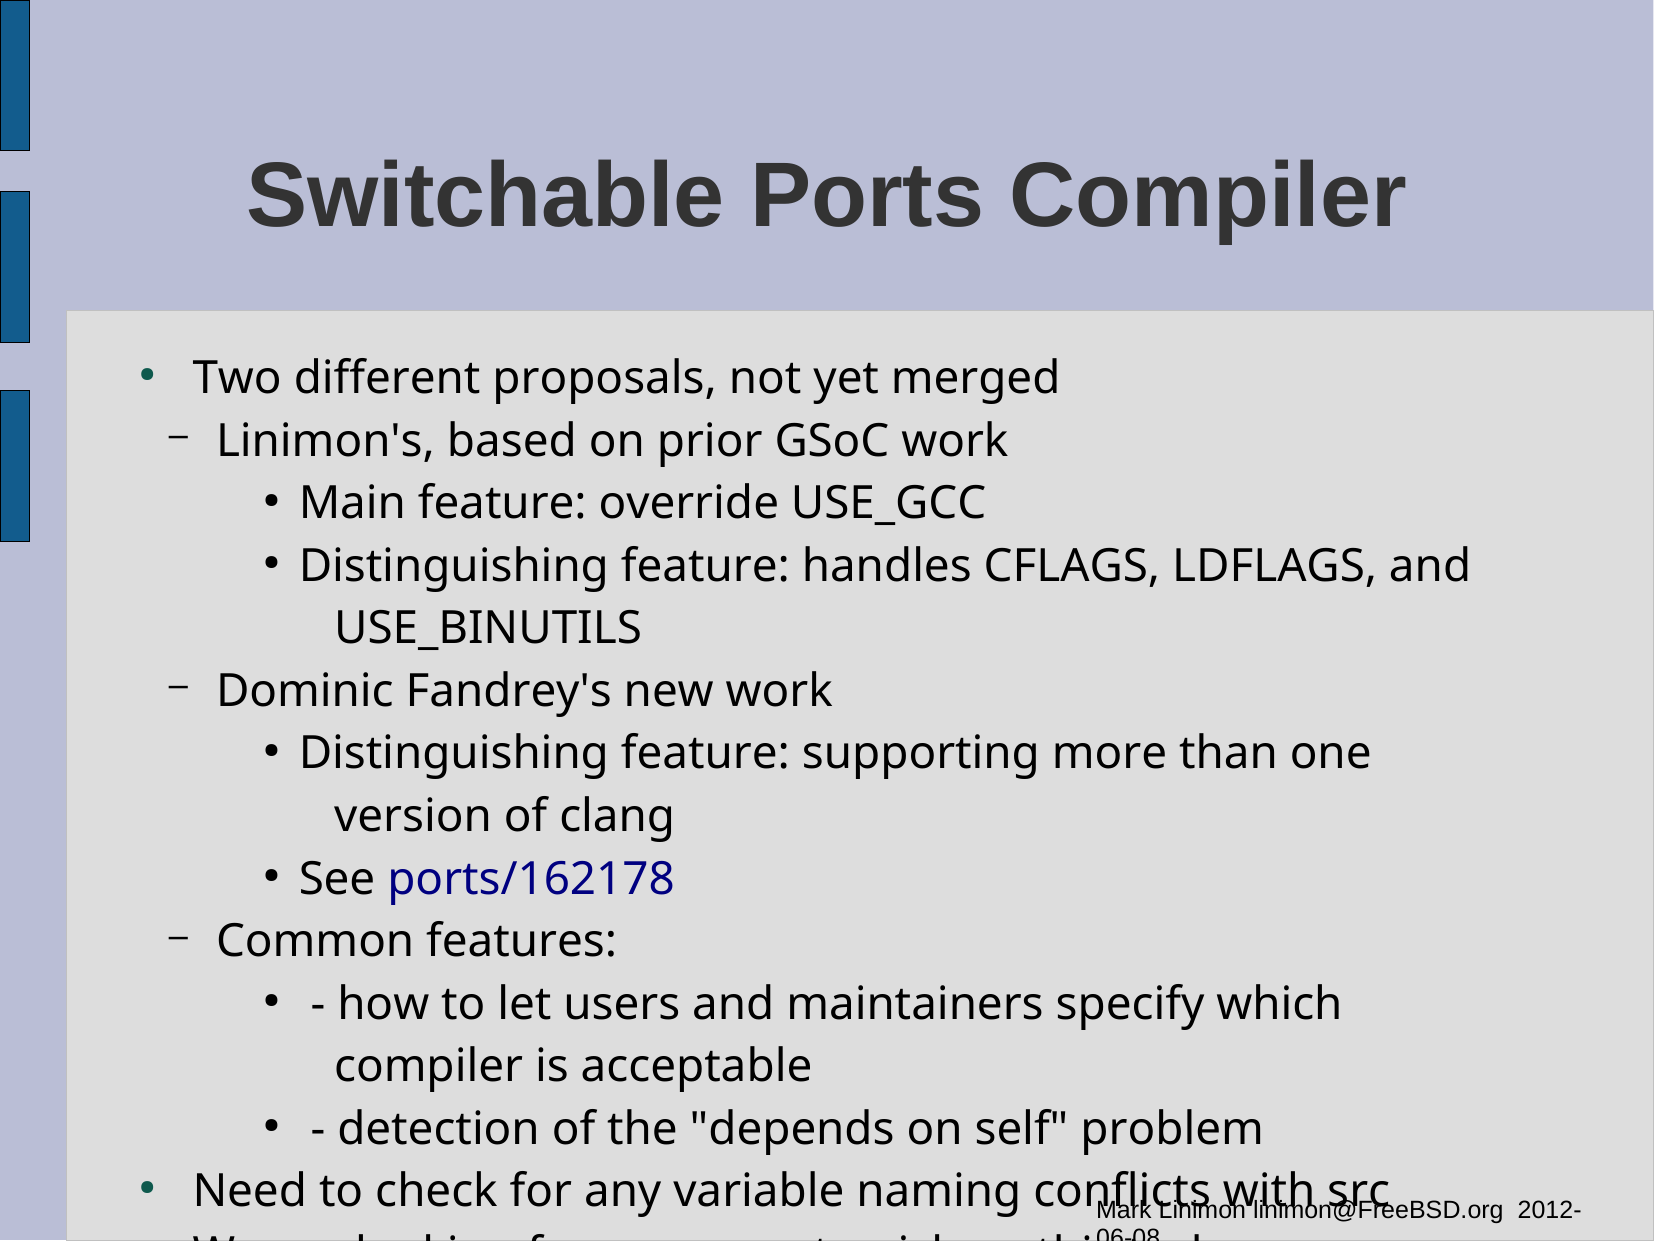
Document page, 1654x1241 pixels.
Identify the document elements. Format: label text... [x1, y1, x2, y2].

list Two different proposals, not yet merged Linimon's, based on prior GSoC work Main feature: override USE_GCC Distinguishing feature: handles CFLAGS, LDFLAGS, and USE_BINUTILS Dominic Fandrey's new work Distinguishing feature: supporting more than one version of clang See ports/162178 Common features: - how to let users and maintainers specify which compiler is acceptable - detection of the "depends on self" problem Need to check for any variable naming conflicts with src We are looking for someone to pick up this task [121, 344, 1534, 1164]
text_box Mark Linimon linimon@FreeBSD.org 2012-06-08 [1096, 1195, 1611, 1241]
title Switchable Ports Compiler [121, 91, 1534, 299]
